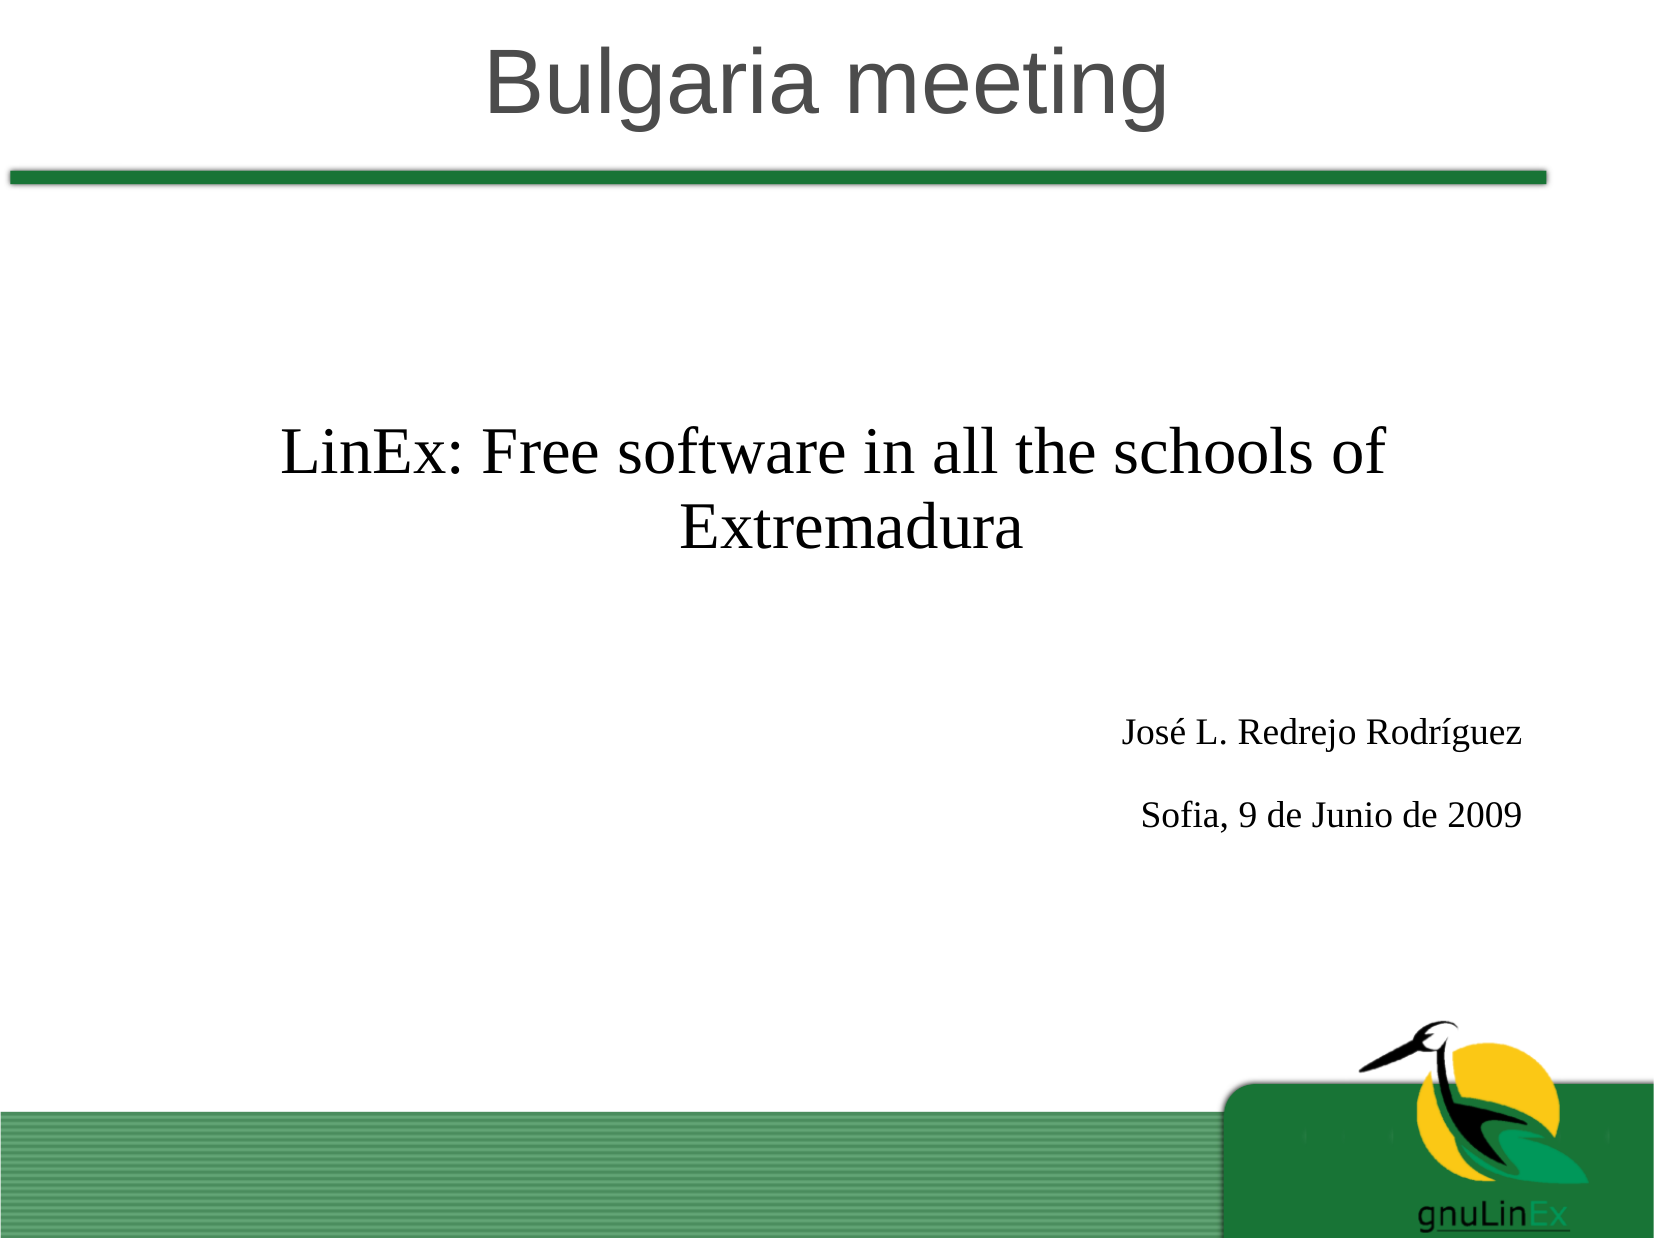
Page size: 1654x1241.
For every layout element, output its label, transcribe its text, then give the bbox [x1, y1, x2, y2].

title Bulgaria meeting [121, 0, 1534, 164]
picture [0, 0, 1654, 1238]
subtitle LinEx: Free software in all the schools of Extremadura José L. Redrejo Rodríguez Sofia, 9 de Junio de 2009 [110, 273, 1523, 977]
